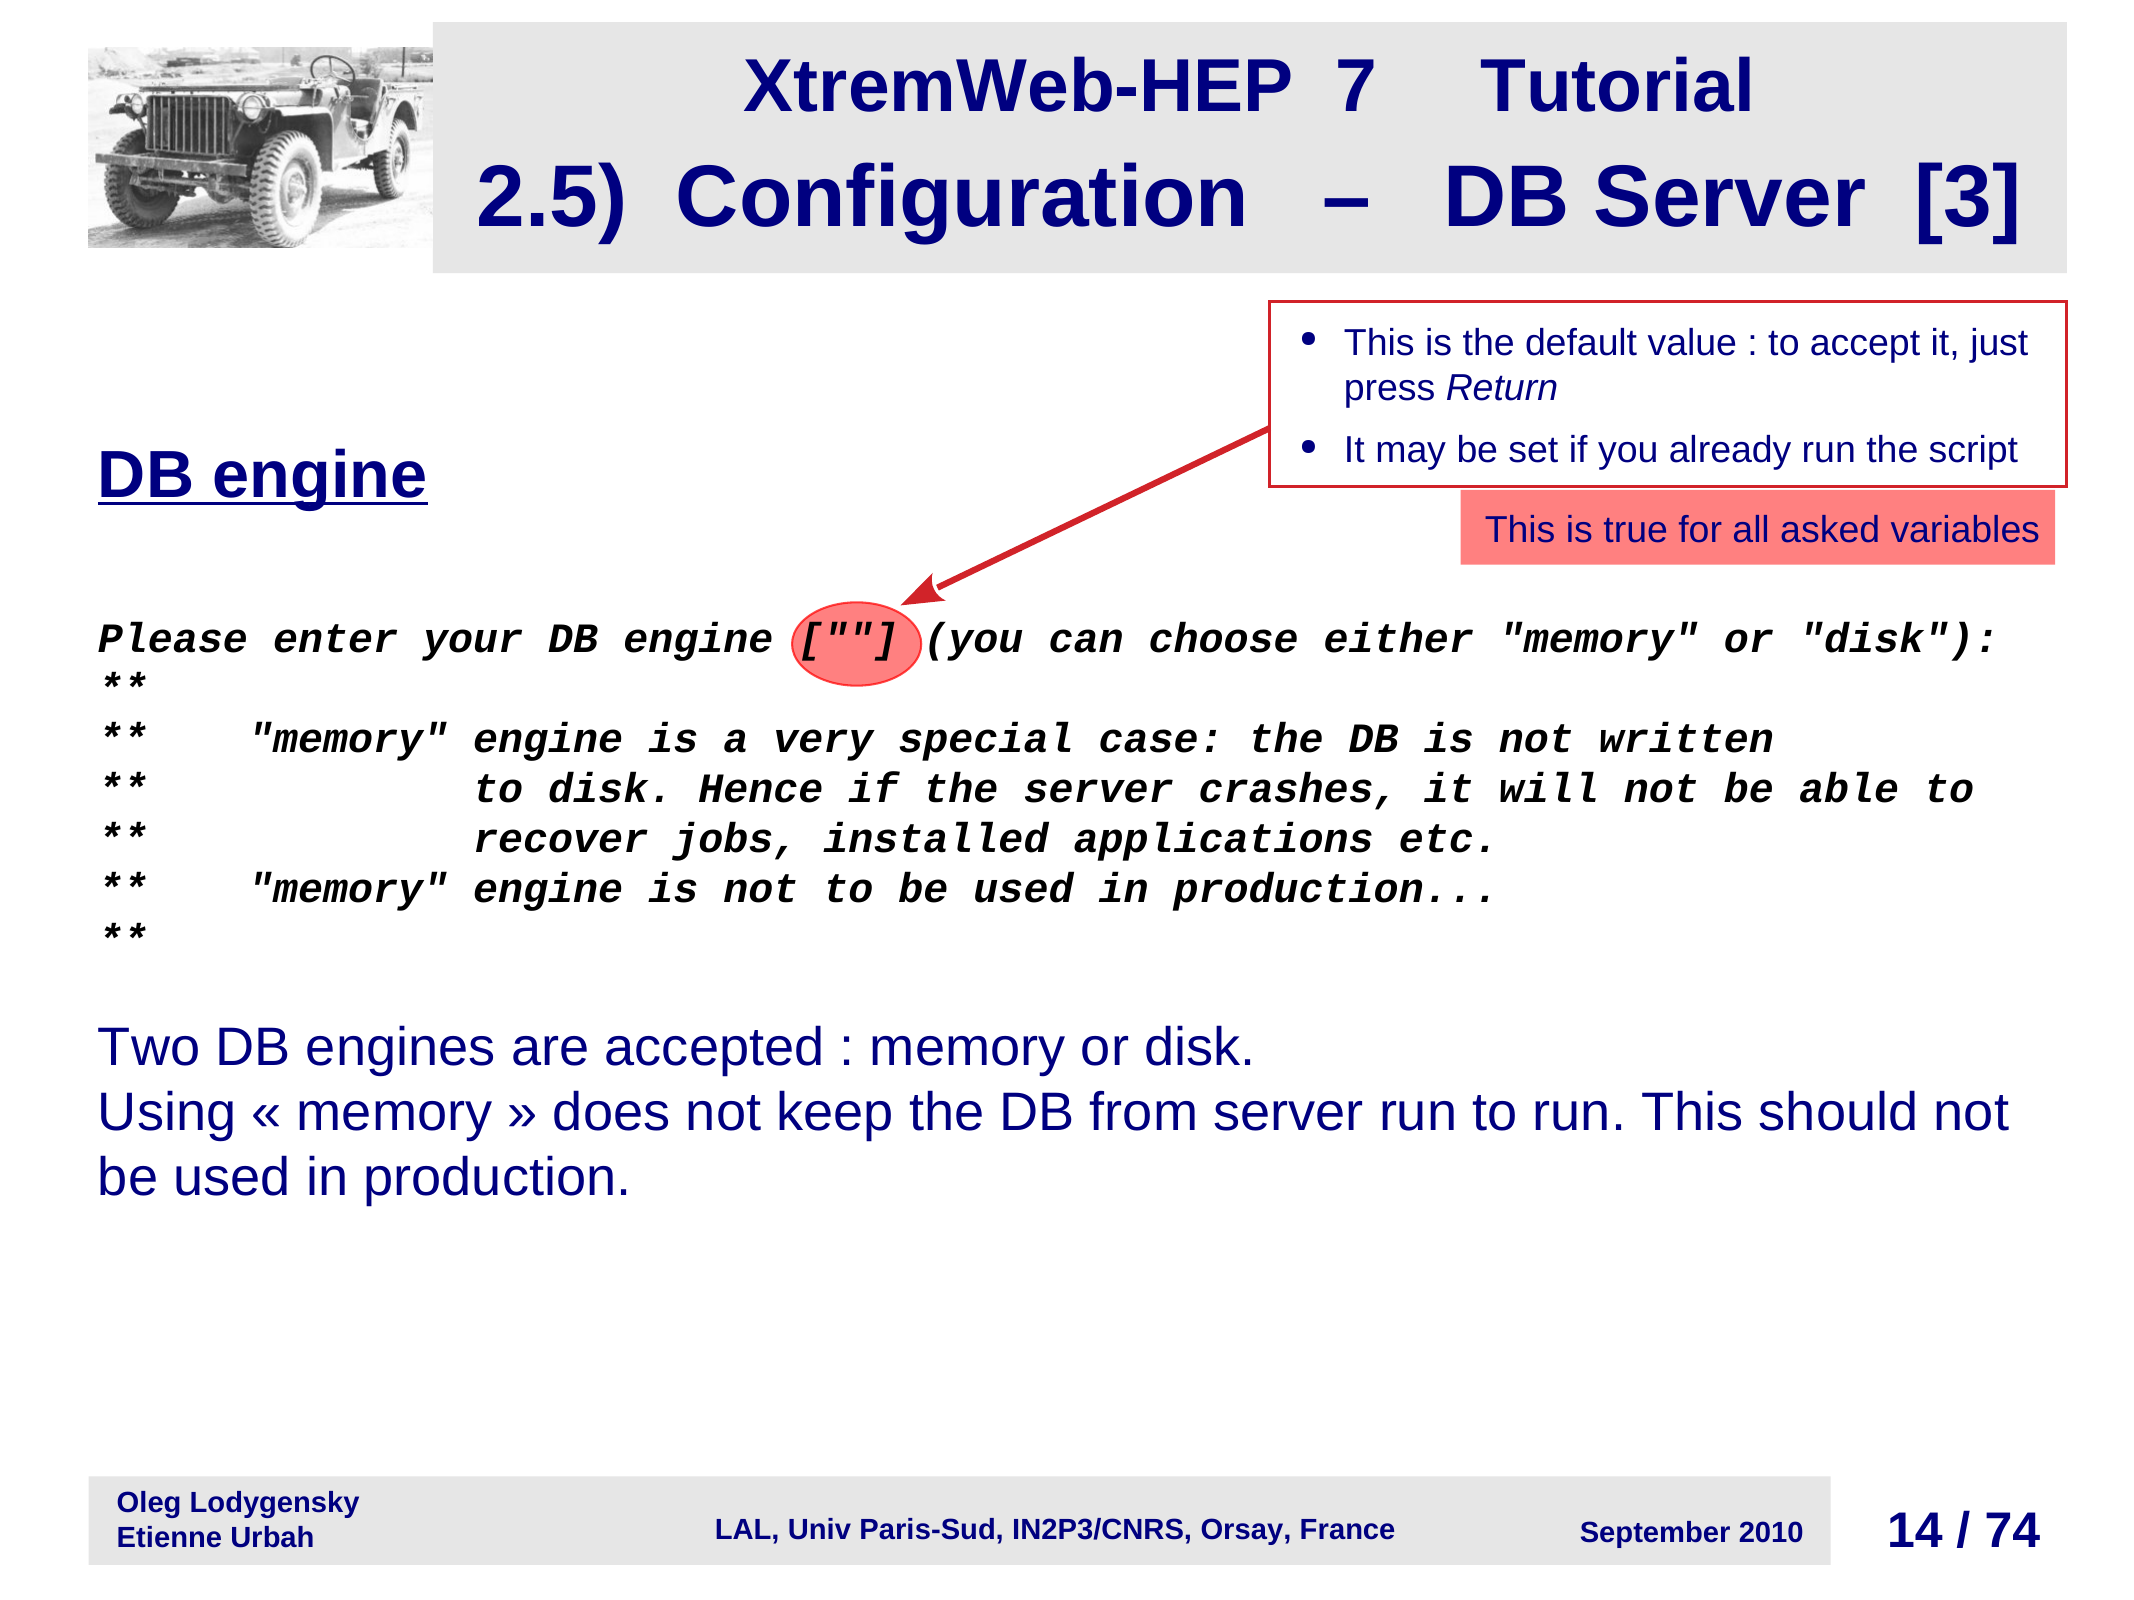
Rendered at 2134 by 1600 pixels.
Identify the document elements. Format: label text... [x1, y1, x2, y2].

picture [88, 47, 433, 248]
text_box This is true for all asked variables [1460, 489, 2056, 565]
text_box This is the default value : to accept it, just press Return It may be set if you already run the script [1269, 301, 2067, 487]
title 2.5) Configuration – DB Server [3] [442, 118, 2067, 266]
text_box DB engine Please enter your DB engine [""] (you can choose either "memory" or "disk"): ** ** "memory" engine is a very special case: the DB is not written ** to disk. Hence if the server crashes, it will not be able to ** recover jobs, installed applications etc. ** "memory" engine is not to be used in production... ** Two DB engines are accepted : memory or disk. Using « memory » does not keep the DB from server run to run. This should not be used in production. [88, 431, 2094, 1415]
